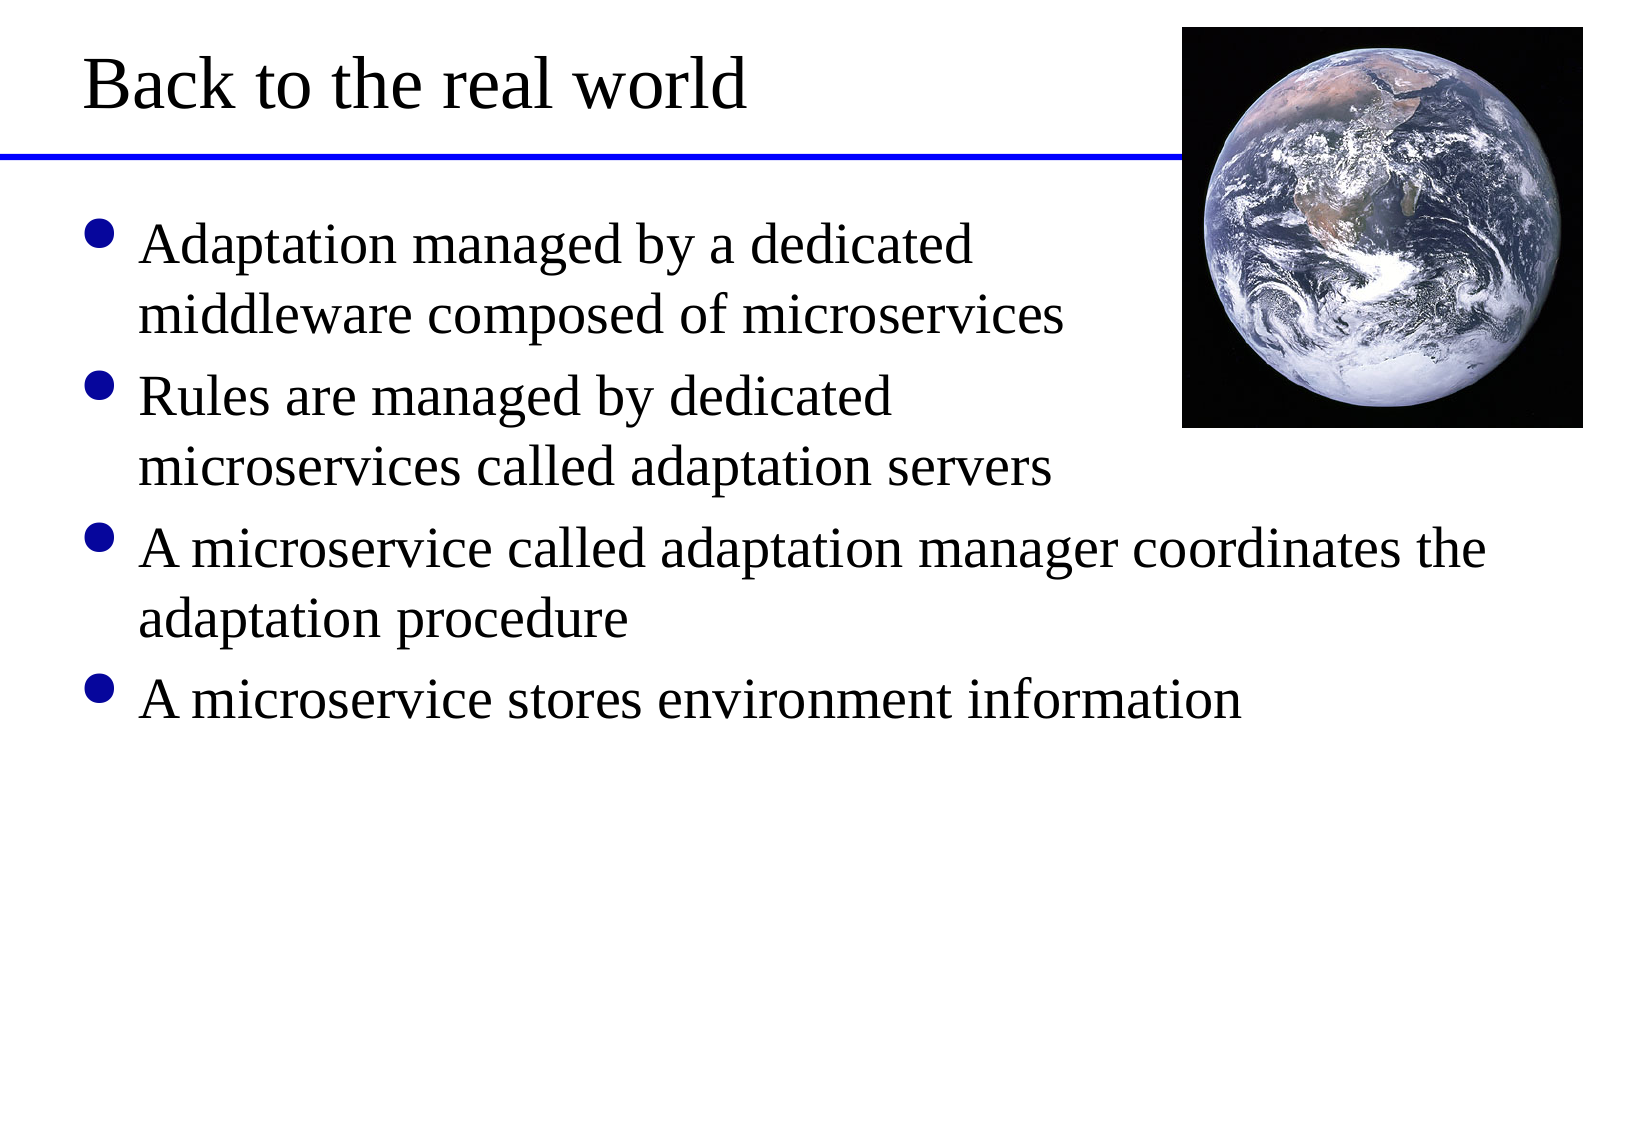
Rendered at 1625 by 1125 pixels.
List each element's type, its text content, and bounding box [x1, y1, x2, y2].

picture [1182, 27, 1583, 428]
list Adaptation managed by a dedicated middleware composed of microservices Rules are managed by dedicated microservices called adaptation servers A microservice called adaptation manager coordinates the adaptation procedure A microservice stores environment information [67, 198, 1546, 1061]
title Back to the real world [67, 27, 1182, 131]
